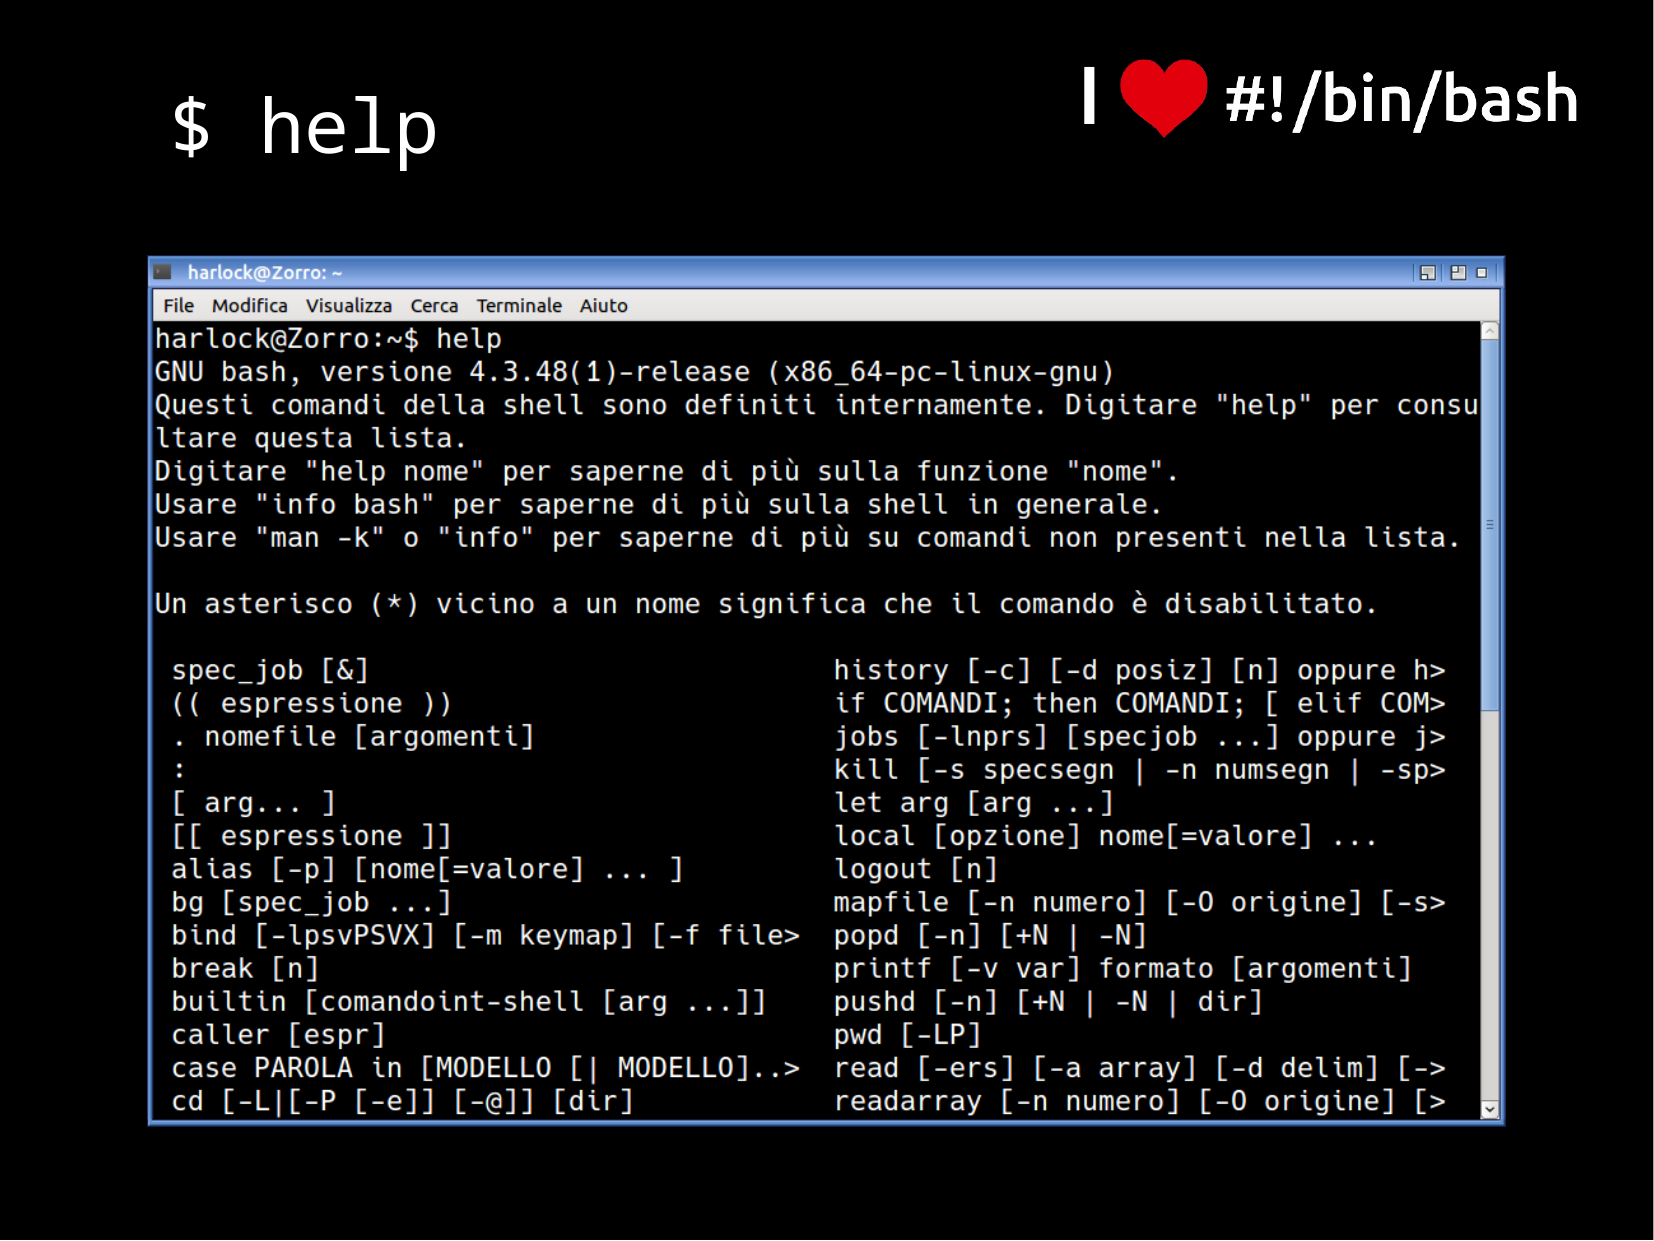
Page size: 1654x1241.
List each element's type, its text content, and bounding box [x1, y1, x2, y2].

picture [147, 255, 1506, 1127]
text_box $ help [154, 65, 782, 176]
picture [1064, 45, 1595, 154]
